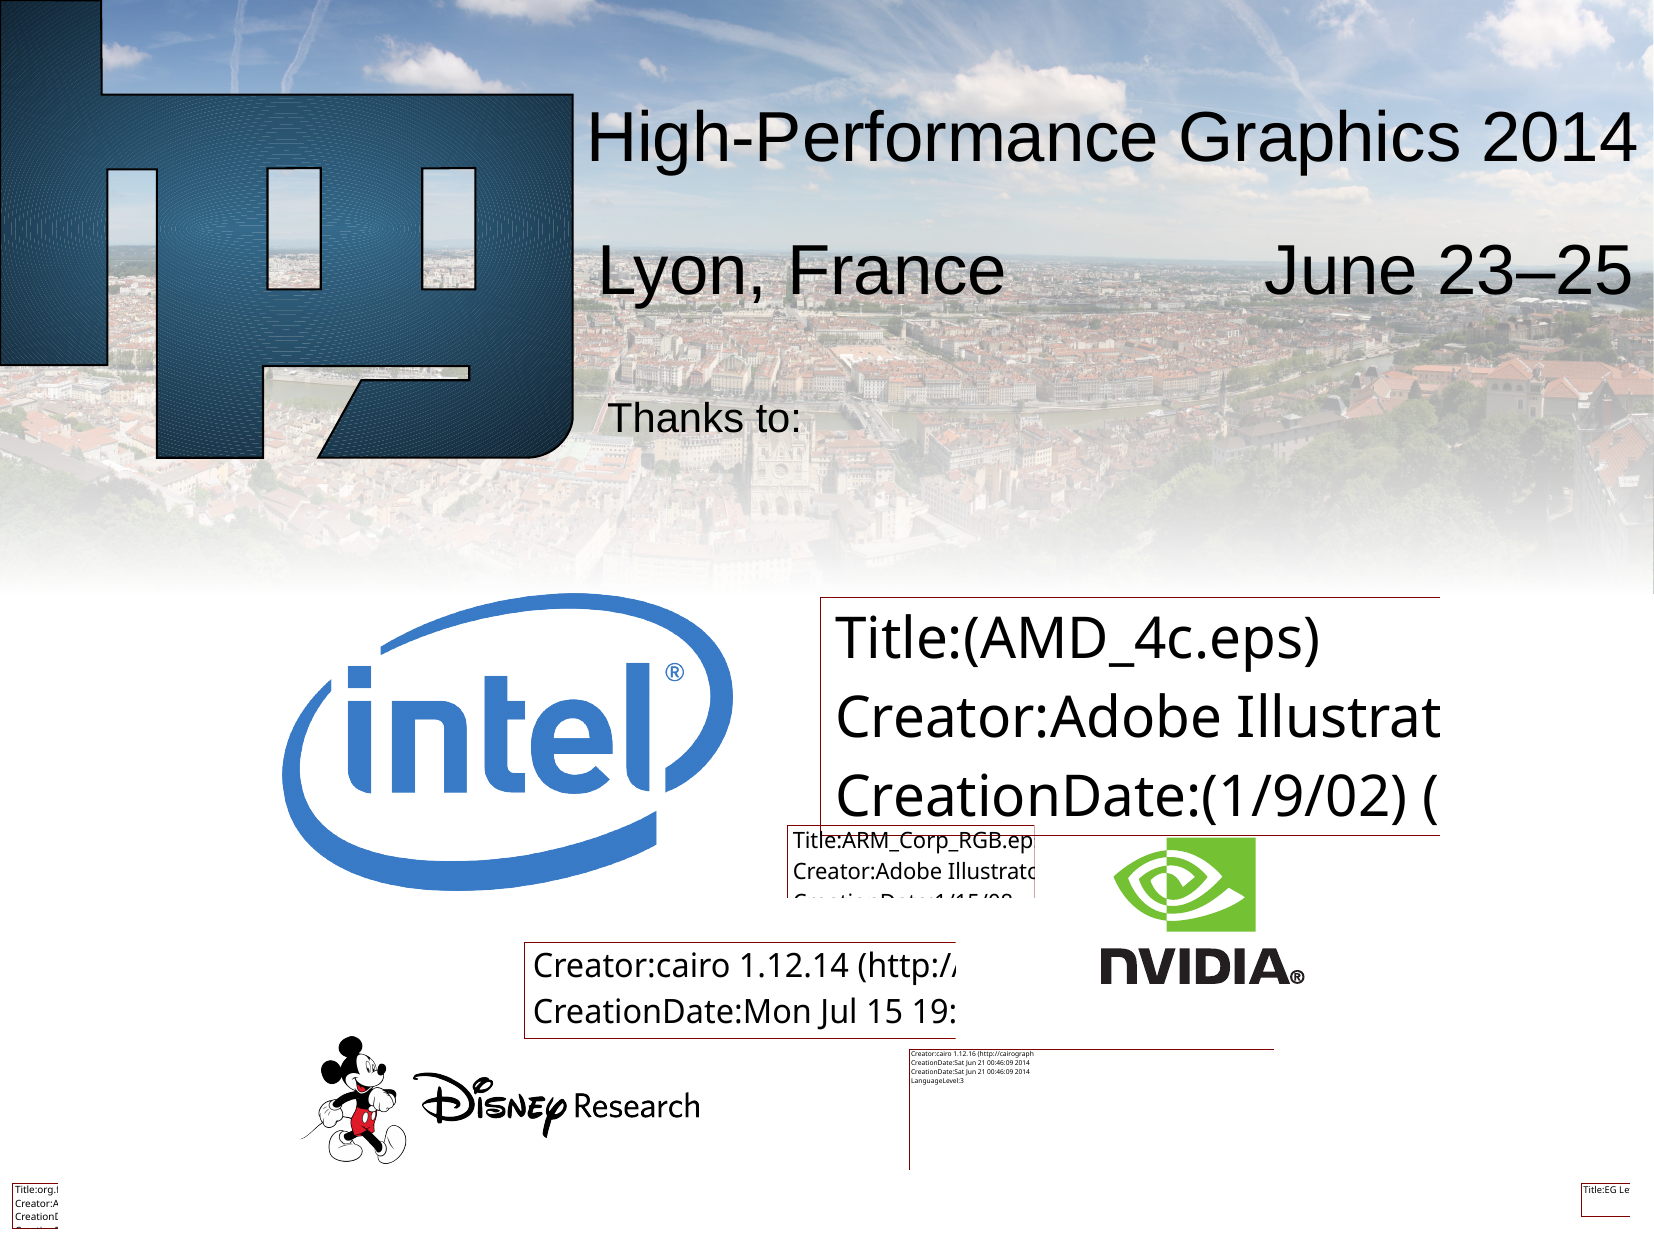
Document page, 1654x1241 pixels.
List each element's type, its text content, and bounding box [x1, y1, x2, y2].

text_box Thanks to: [592, 387, 827, 450]
text_box [1234, 948, 1245, 984]
text_box [0, 0, 1654, 594]
picture [785, 593, 1440, 898]
text_box [1195, 948, 1231, 984]
picture [909, 1048, 1274, 1170]
picture [298, 940, 956, 1164]
picture [11, 1182, 58, 1229]
picture [1580, 1182, 1630, 1217]
text_box Lyon, France [582, 223, 1037, 318]
text_box June 23–25 [1250, 223, 1654, 318]
picture [282, 593, 733, 891]
text_box High-Performance Graphics 2014 [571, 89, 1654, 185]
text_box [1248, 948, 1305, 984]
text_box [1138, 948, 1176, 984]
text_box [1113, 837, 1256, 932]
text_box [1179, 948, 1190, 984]
text_box [1101, 948, 1137, 984]
